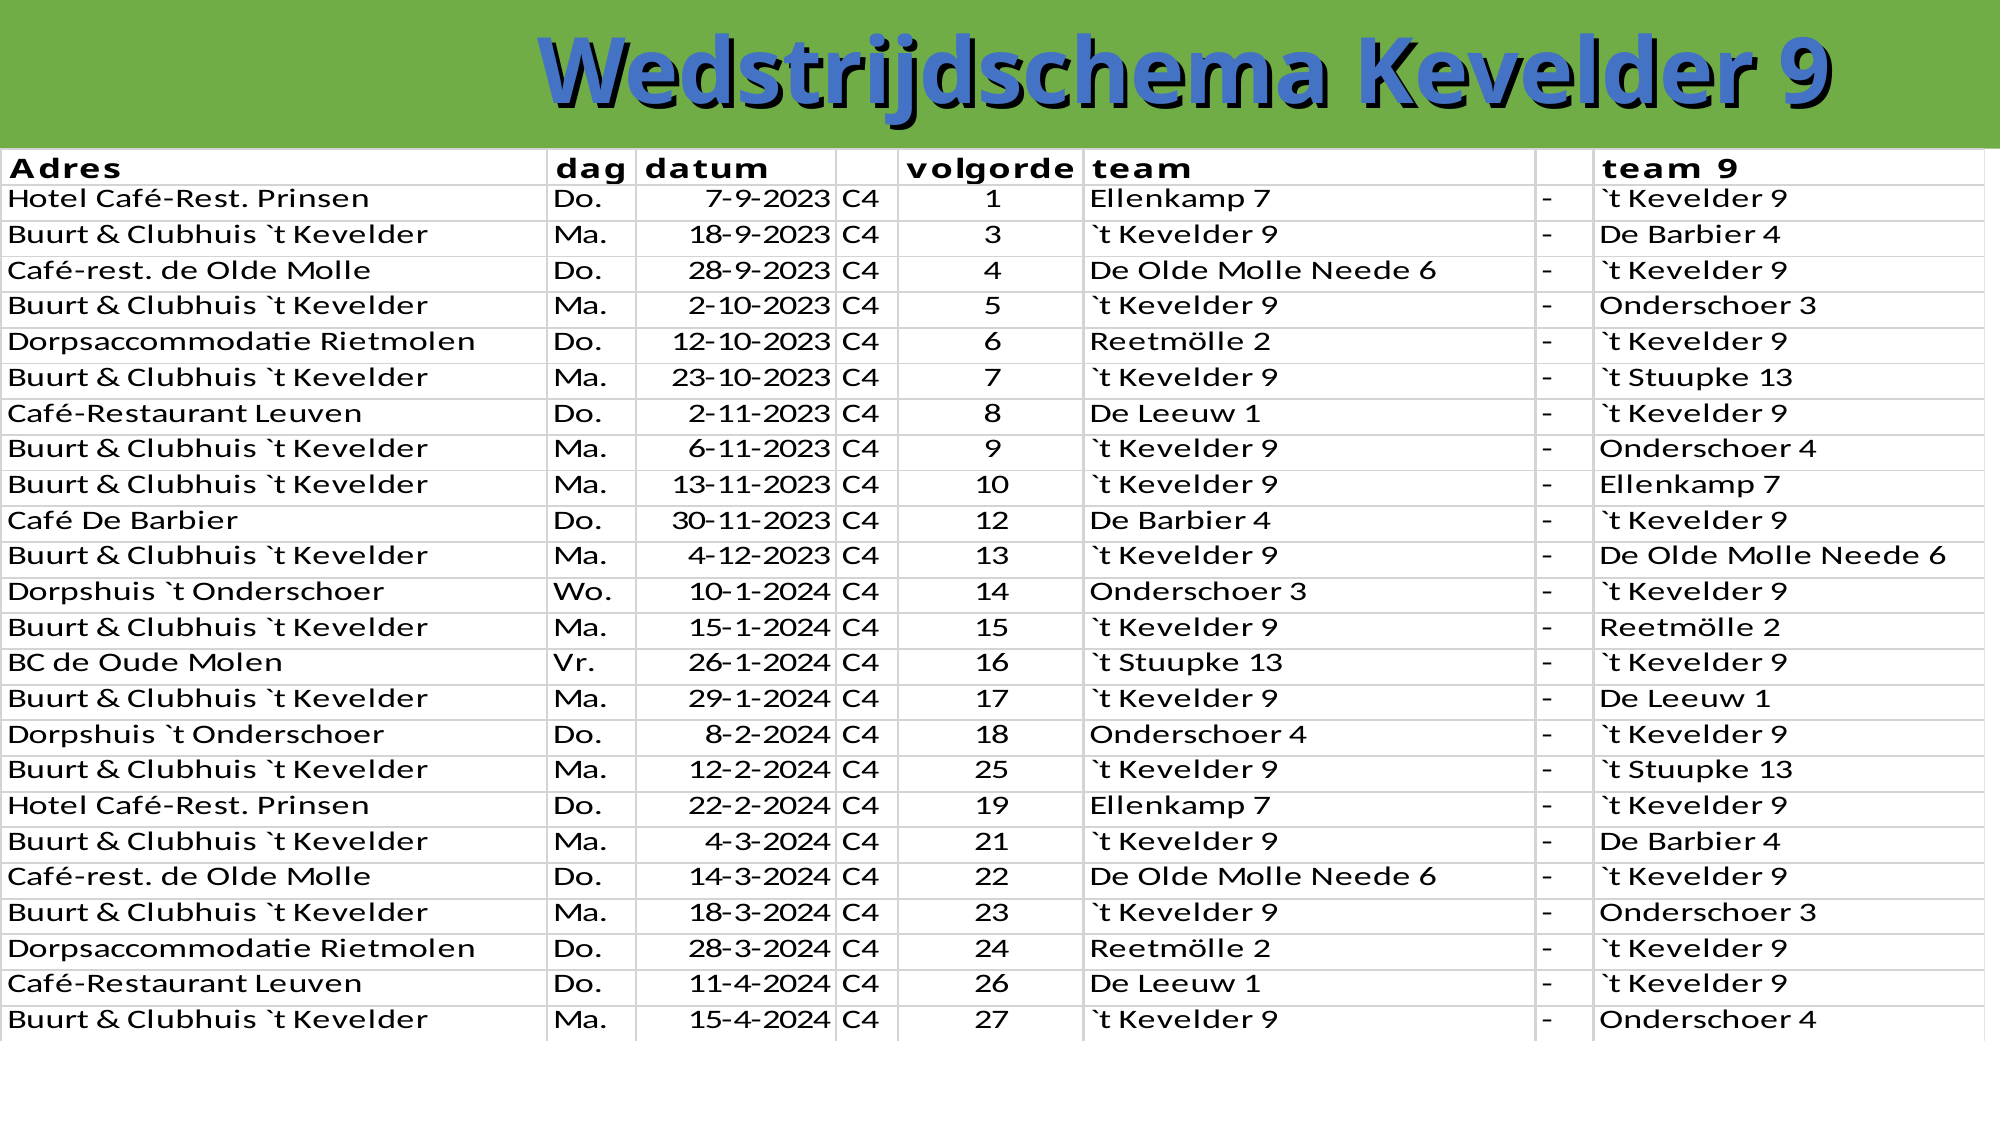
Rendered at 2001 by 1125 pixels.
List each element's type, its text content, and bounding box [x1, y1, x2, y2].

picture [0, 148, 1987, 1043]
title Wedstrijdschema Kevelder 9 [0, 0, 2000, 149]
